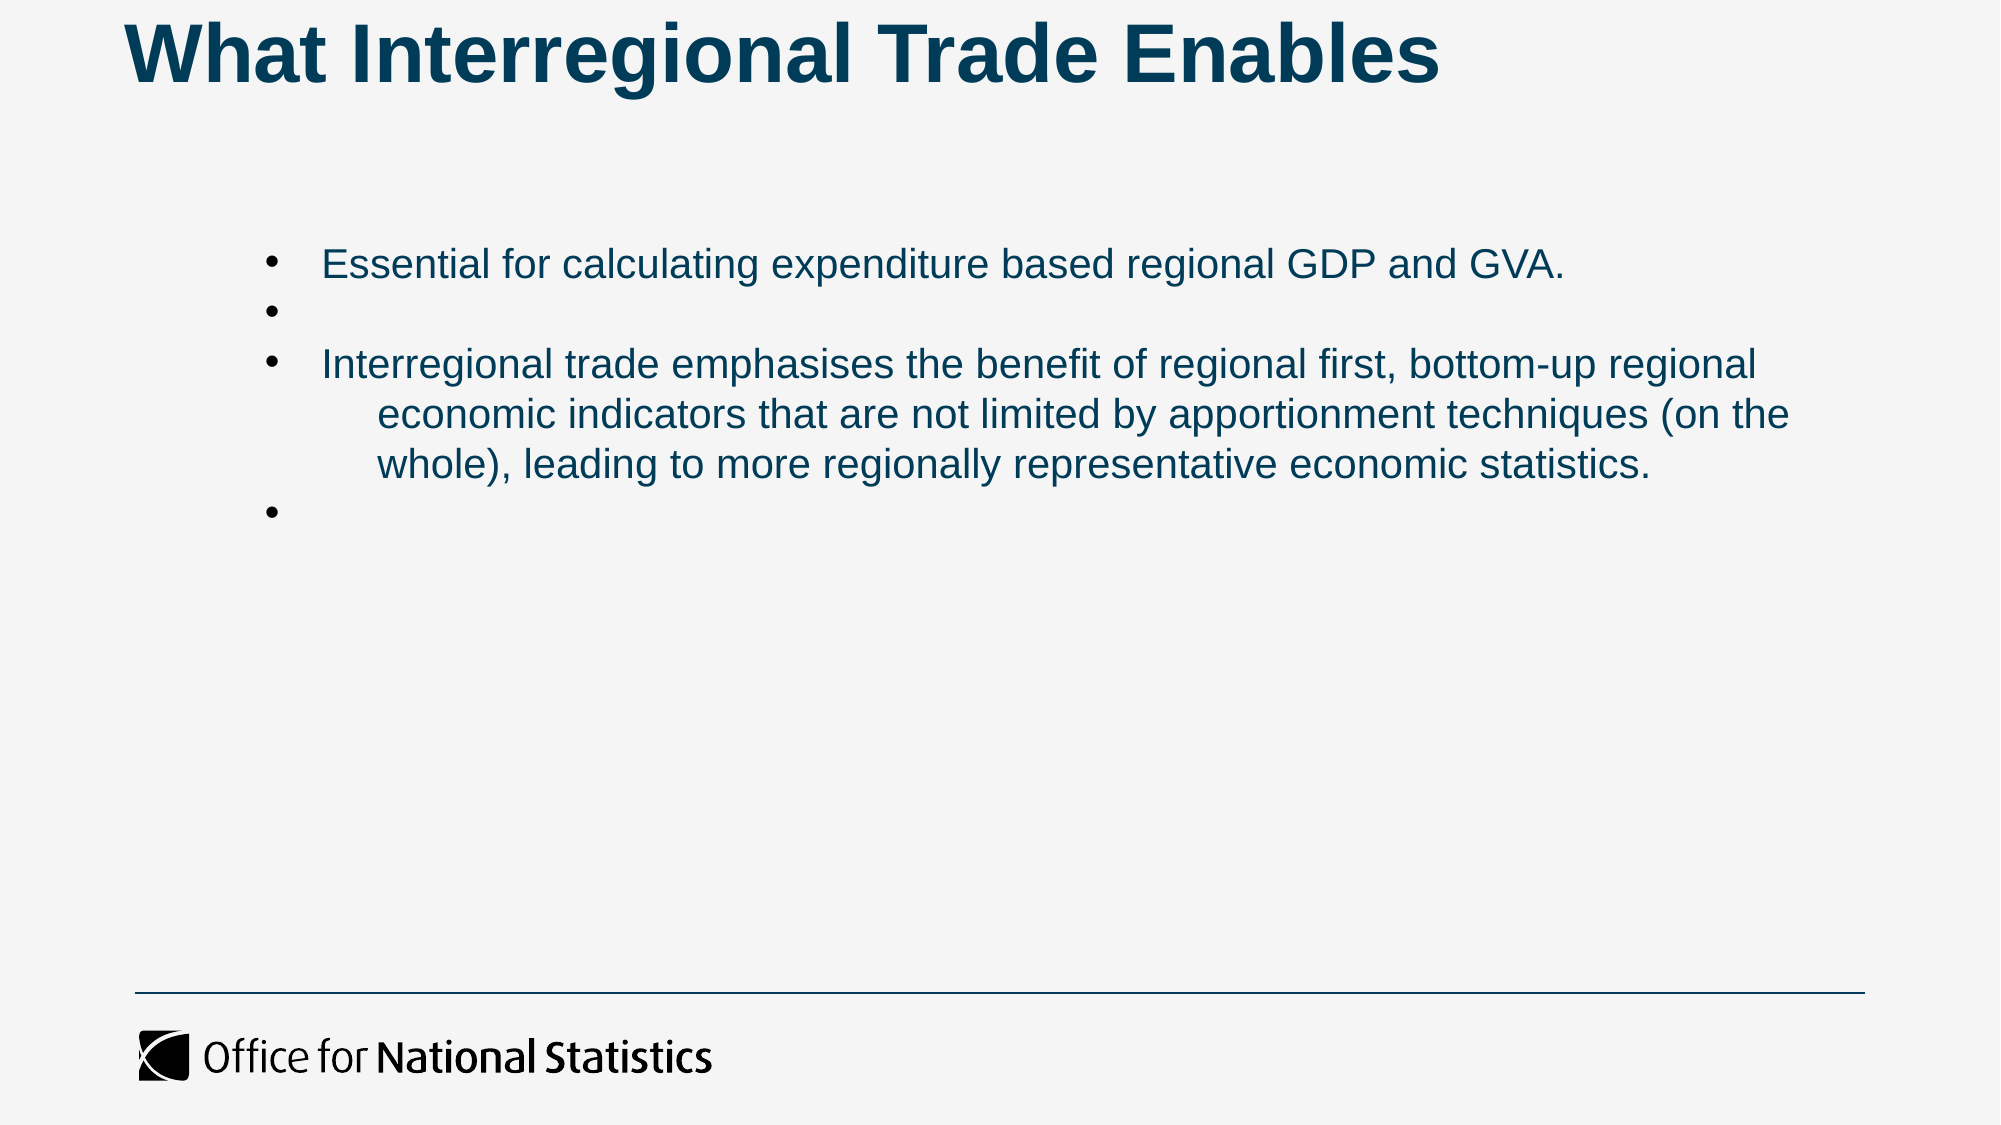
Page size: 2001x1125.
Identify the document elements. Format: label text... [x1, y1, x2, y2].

text_box Essential for calculating expenditure based regional GDP and GVA. Interregional trade emphasises the benefit of regional first, bottom-up regional economic indicators that are not limited by apportionment techniques (on the whole), leading to more regionally representative economic statistics. [114, 174, 1890, 972]
text_box What Interregional Trade Enables [124, 10, 1850, 102]
